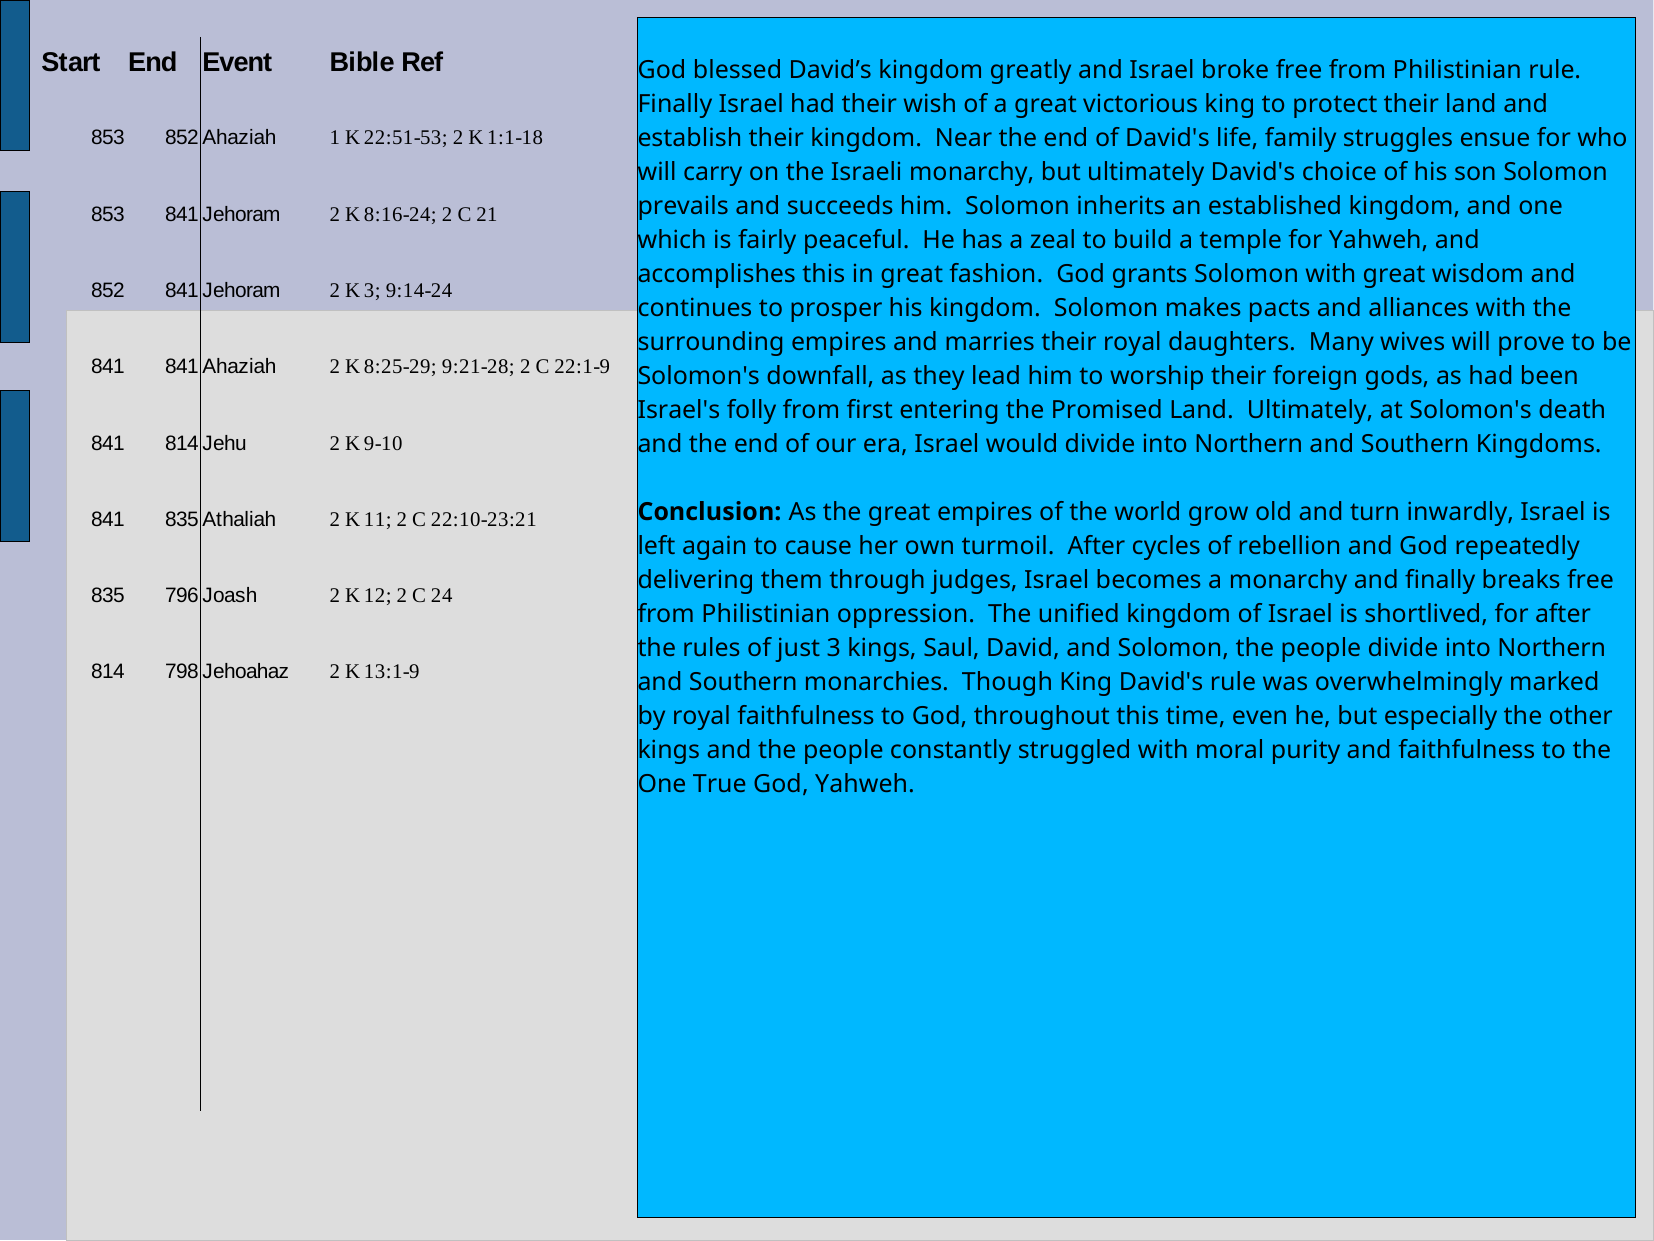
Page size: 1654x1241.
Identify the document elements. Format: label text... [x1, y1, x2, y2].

chart [39, 36, 620, 1113]
text_box God blessed David’s kingdom greatly and Israel broke free from Philistinian rule. Finally Israel had their wish of a great victorious king to protect their land and establish their kingdom. Near the end of David's life, family struggles ensue for who will carry on the Israeli monarchy, but ultimately David's choice of his son Solomon prevails and succeeds him. Solomon inherits an established kingdom, and one which is fairly peaceful. He has a zeal to build a temple for Yahweh, and accomplishes this in great fashion. God grants Solomon with great wisdom and continues to prosper his kingdom. Solomon makes pacts and alliances with the surrounding empires and marries their royal daughters. Many wives will prove to be Solomon's downfall, as they lead him to worship their foreign gods, as had been Israel's folly from first entering the Promised Land. Ultimately, at Solomon's death and the end of our era, Israel would divide into Northern and Southern Kingdoms. Conclusion: As the great empires of the world grow old and turn inwardly, Israel is left again to cause her own turmoil. After cycles of rebellion and God repeatedly delivering them through judges, Israel becomes a monarchy and finally breaks free from Philistinian oppression. The unified kingdom of Israel is shortlived, for after the rules of just 3 kings, Saul, David, and Solomon, the people divide into Northern and Southern monarchies. Though King David's rule was overwhelmingly marked by royal faithfulness to God, throughout this time, even he, but especially the other kings and the people constantly struggled with moral purity and faithfulness to the One True God, Yahweh. [637, 17, 1636, 1218]
